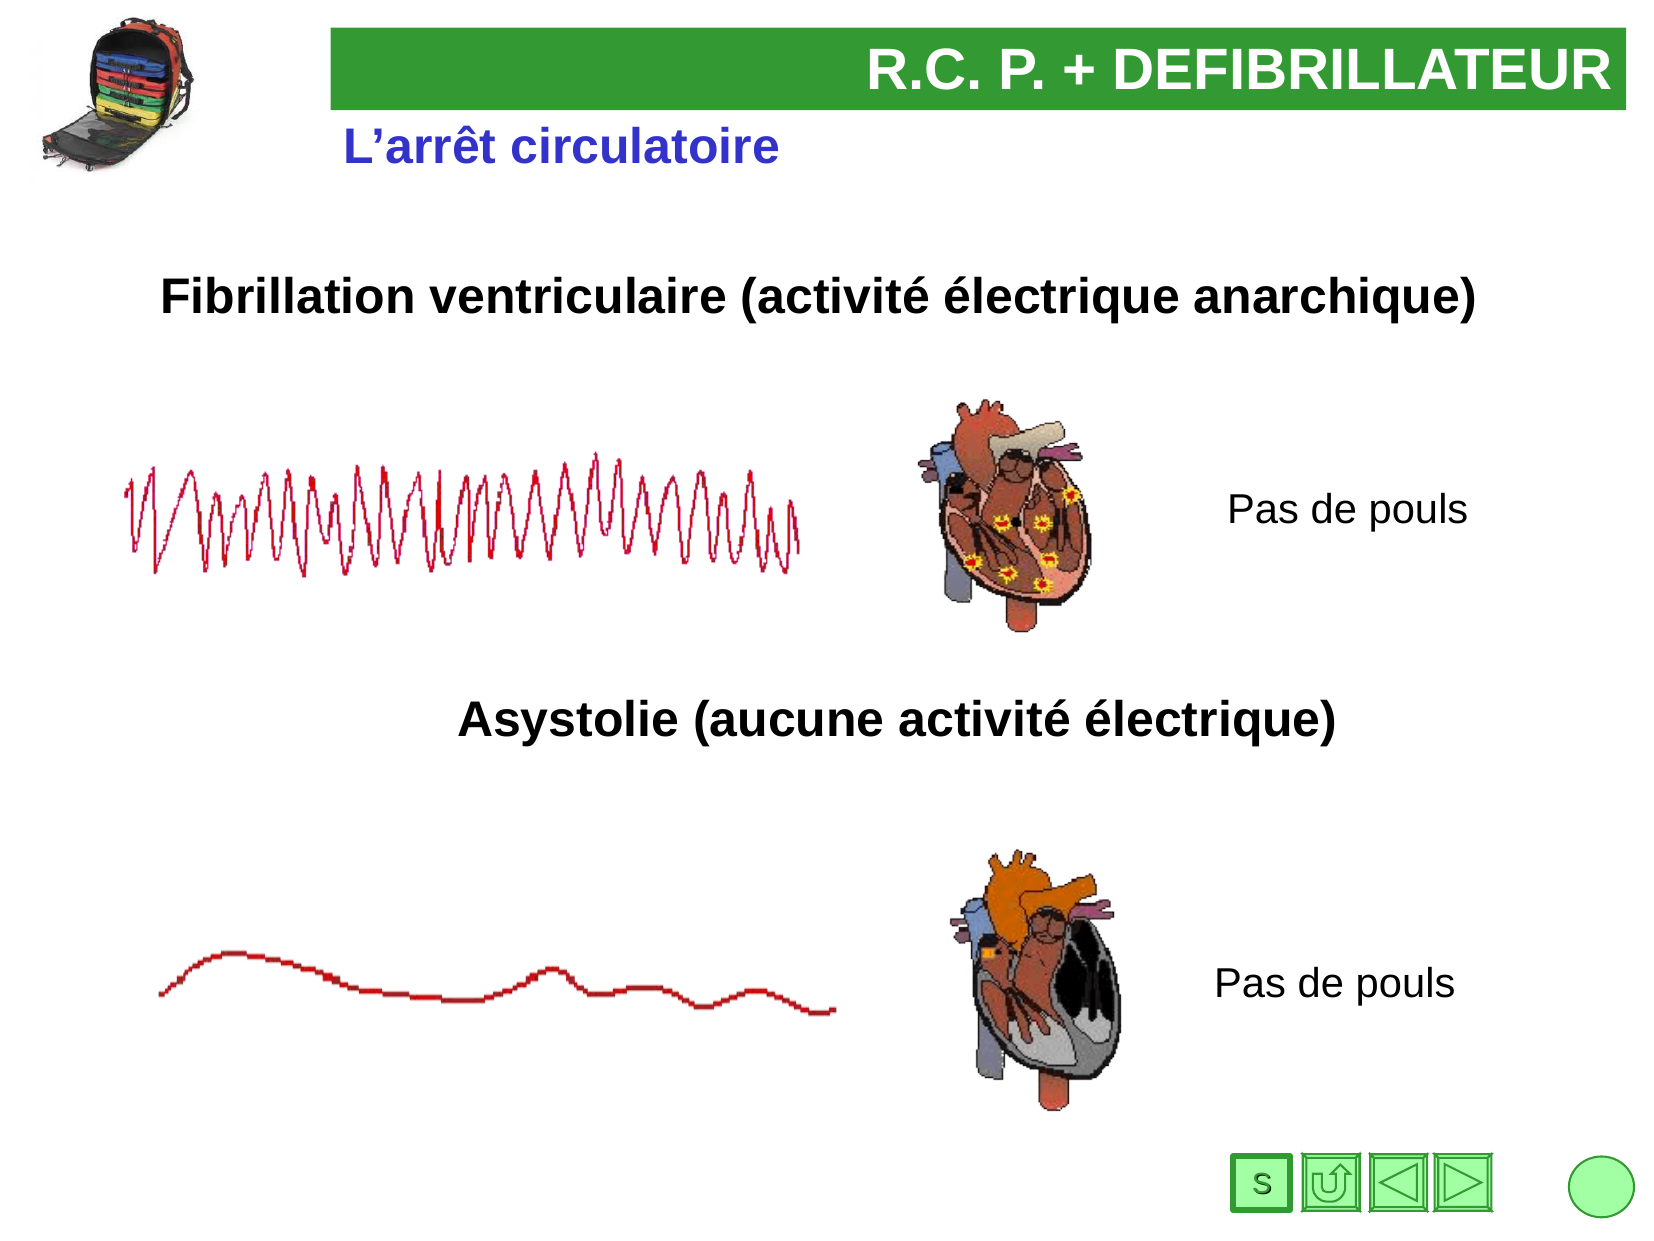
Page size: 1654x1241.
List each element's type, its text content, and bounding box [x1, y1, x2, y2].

picture [911, 390, 1108, 639]
text_box Pas de pouls [1199, 951, 1530, 1014]
title L’arrêt circulatoire [328, 110, 1625, 193]
text_box Asystolie (aucune activité électrique) [442, 683, 1354, 755]
picture [119, 447, 809, 581]
text_box Pas de pouls [1212, 478, 1484, 541]
text_box R.C. P. + DEFIBRILLATEUR [330, 32, 1628, 107]
picture [152, 942, 842, 1033]
text_box Fibrillation ventriculaire (activité électrique anarchique) [145, 260, 1494, 332]
picture [29, 5, 201, 183]
text_box [1568, 1156, 1635, 1218]
picture [945, 846, 1139, 1116]
